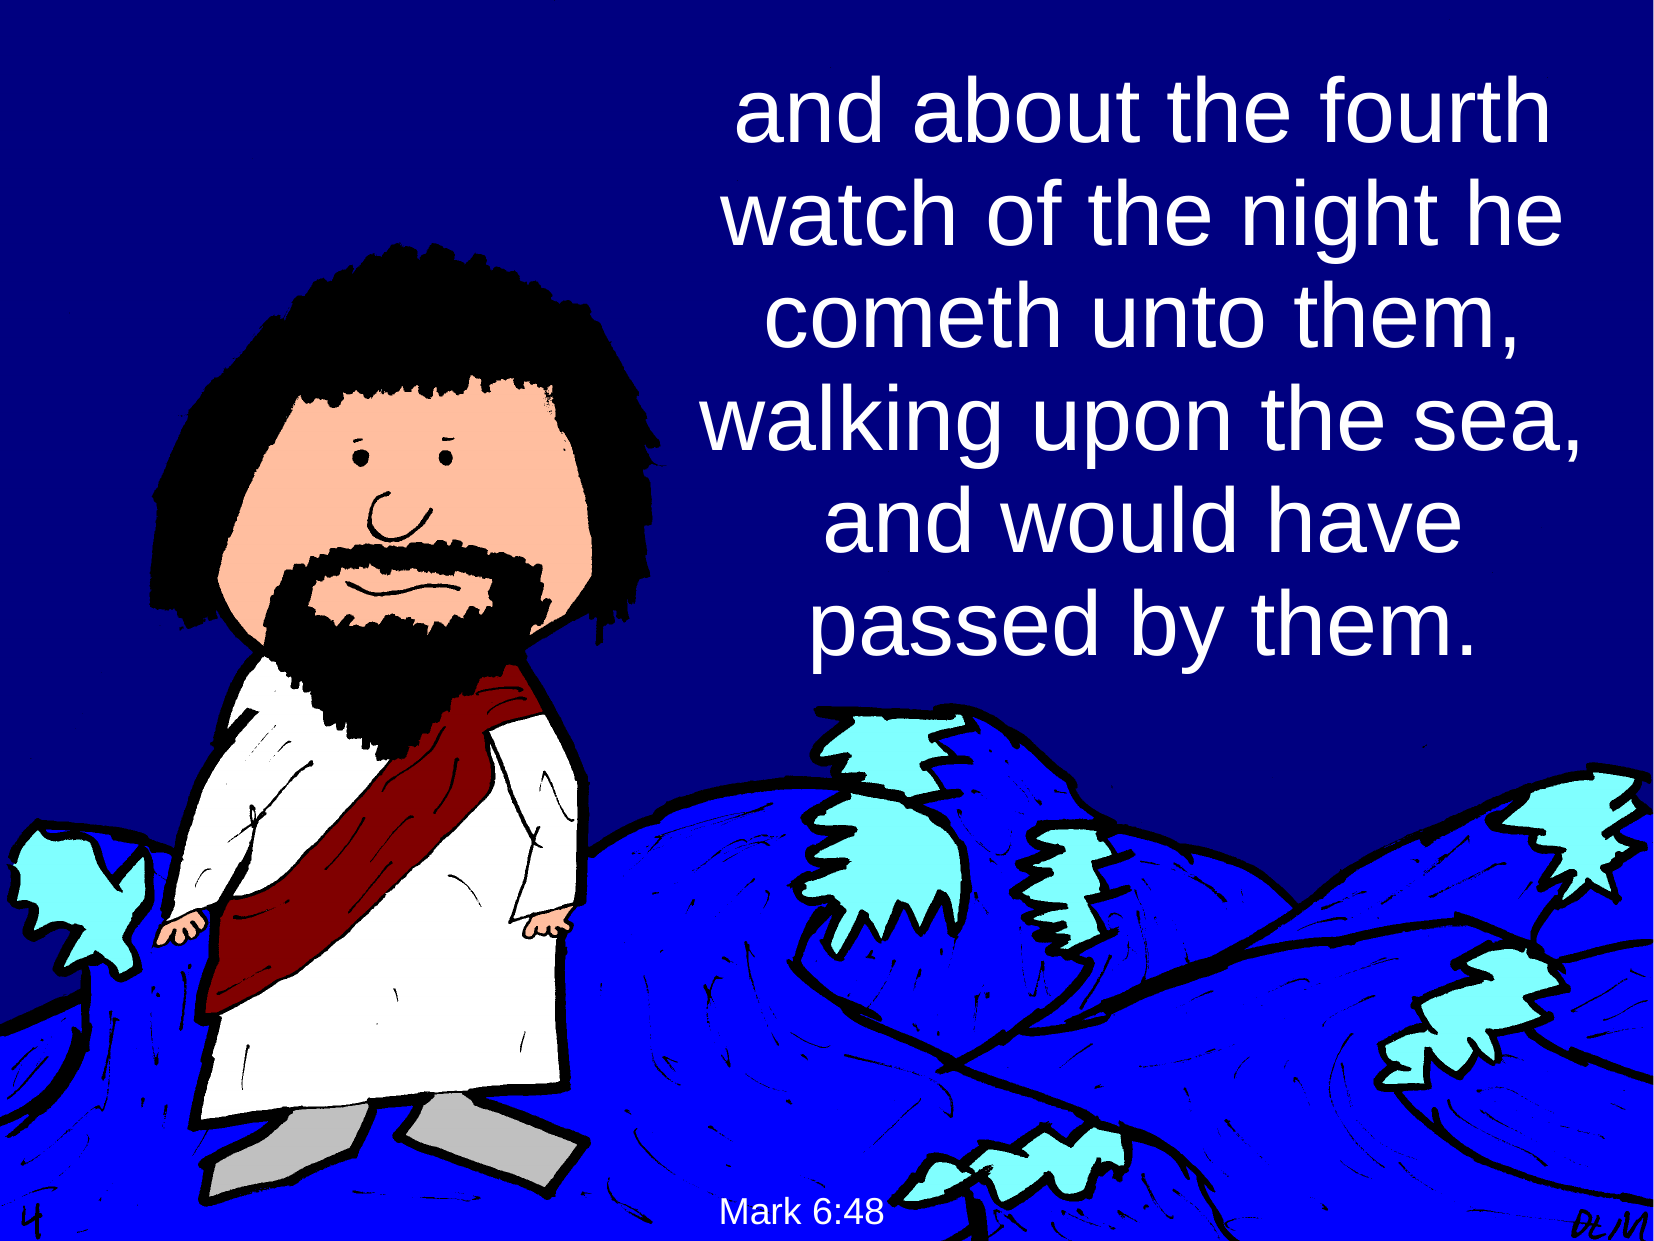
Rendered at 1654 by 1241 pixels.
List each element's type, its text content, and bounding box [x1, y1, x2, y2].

title and about the fourth watch of the night he cometh unto them, walking upon the sea, and would have passed by them. [675, 59, 1613, 676]
text_box Mark 6:48 [703, 1183, 901, 1241]
picture [0, 0, 1654, 1241]
